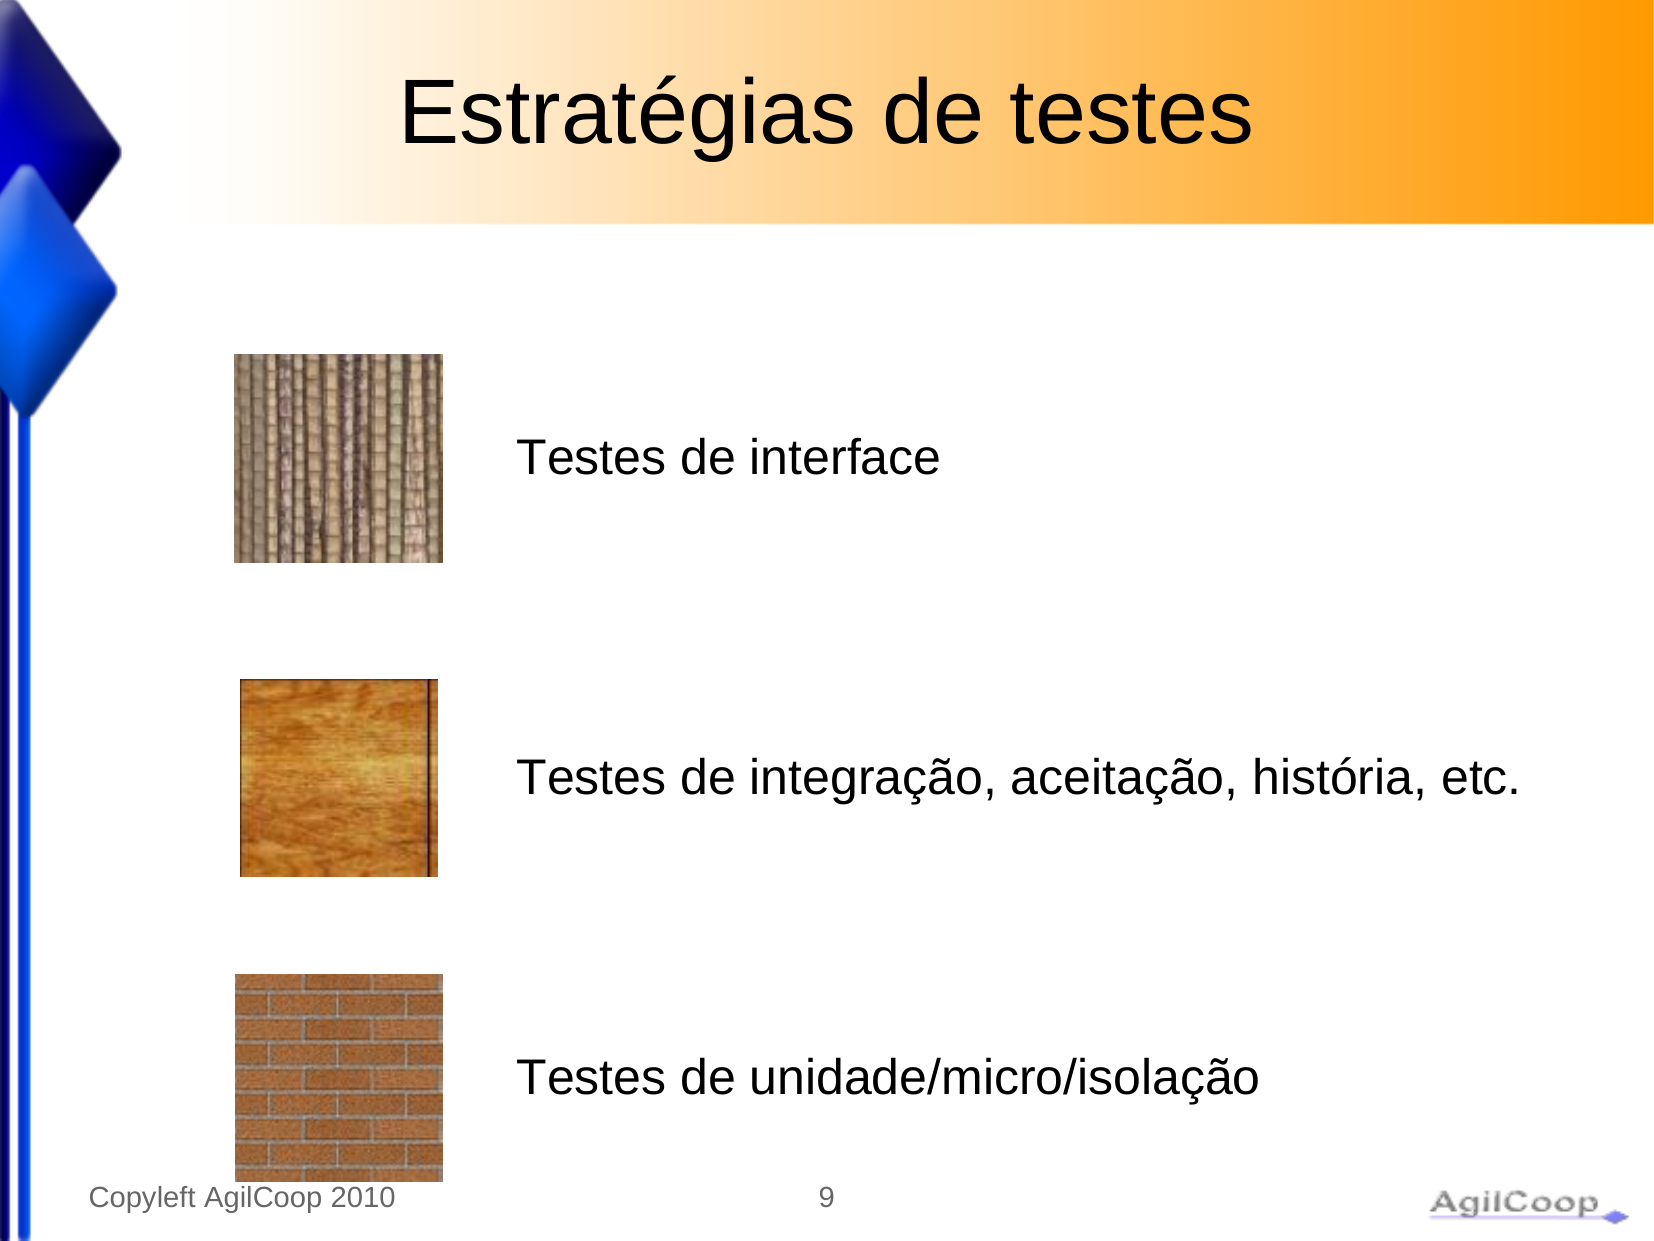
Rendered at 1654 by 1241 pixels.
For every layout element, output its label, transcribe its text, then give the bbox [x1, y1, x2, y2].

title Estratégias de testes [82, 8, 1571, 216]
text_box Testes de interface [501, 422, 1034, 495]
picture [0, 0, 1654, 1241]
text_box Testes de unidade/micro/isolação [501, 1041, 1565, 1114]
text_box Testes de integração, aceitação, história, etc. [501, 741, 1565, 815]
